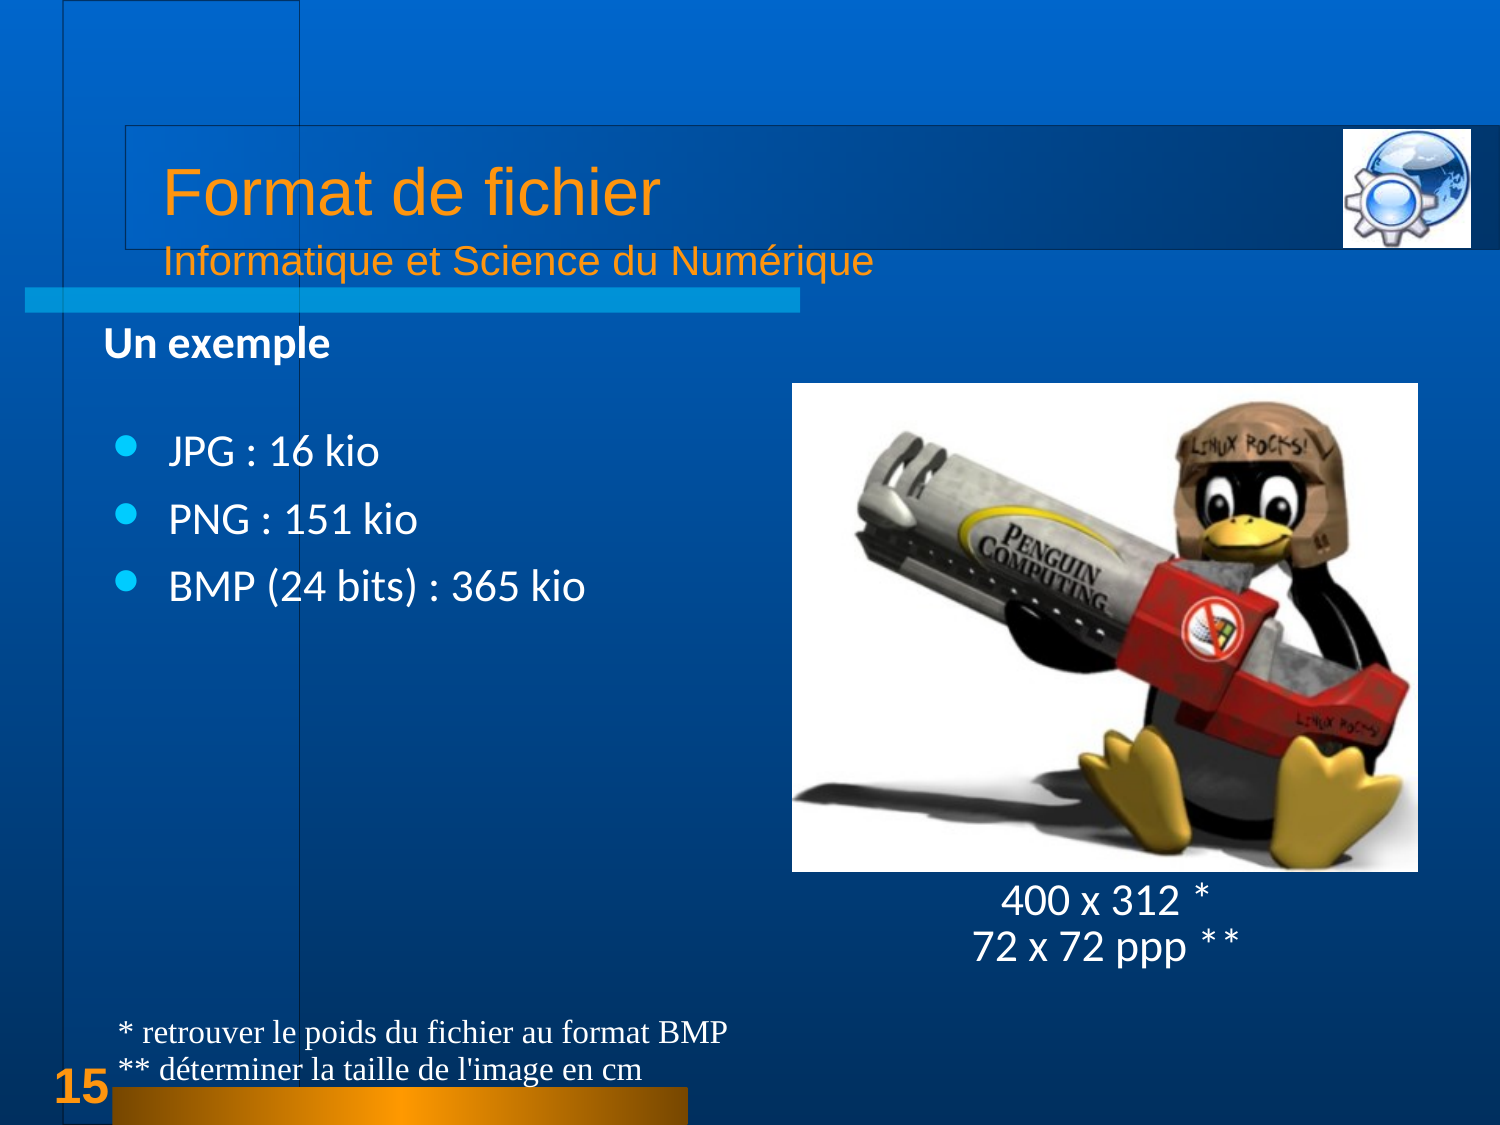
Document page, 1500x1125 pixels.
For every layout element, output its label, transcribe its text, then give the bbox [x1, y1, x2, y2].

text_box * retrouver le poids du fichier au format BMP ** déterminer la taille de l'image en cm [102, 1006, 1418, 1097]
text_box Un exemple [88, 316, 1300, 407]
picture [792, 383, 1418, 872]
picture [1343, 129, 1471, 248]
text_box 400 x 312 * 72 x 72 ppp ** [797, 873, 1418, 1006]
text_box JPG : 16 kio PNG : 151 kio BMP (24 bits) : 365 kio [112, 436, 739, 768]
